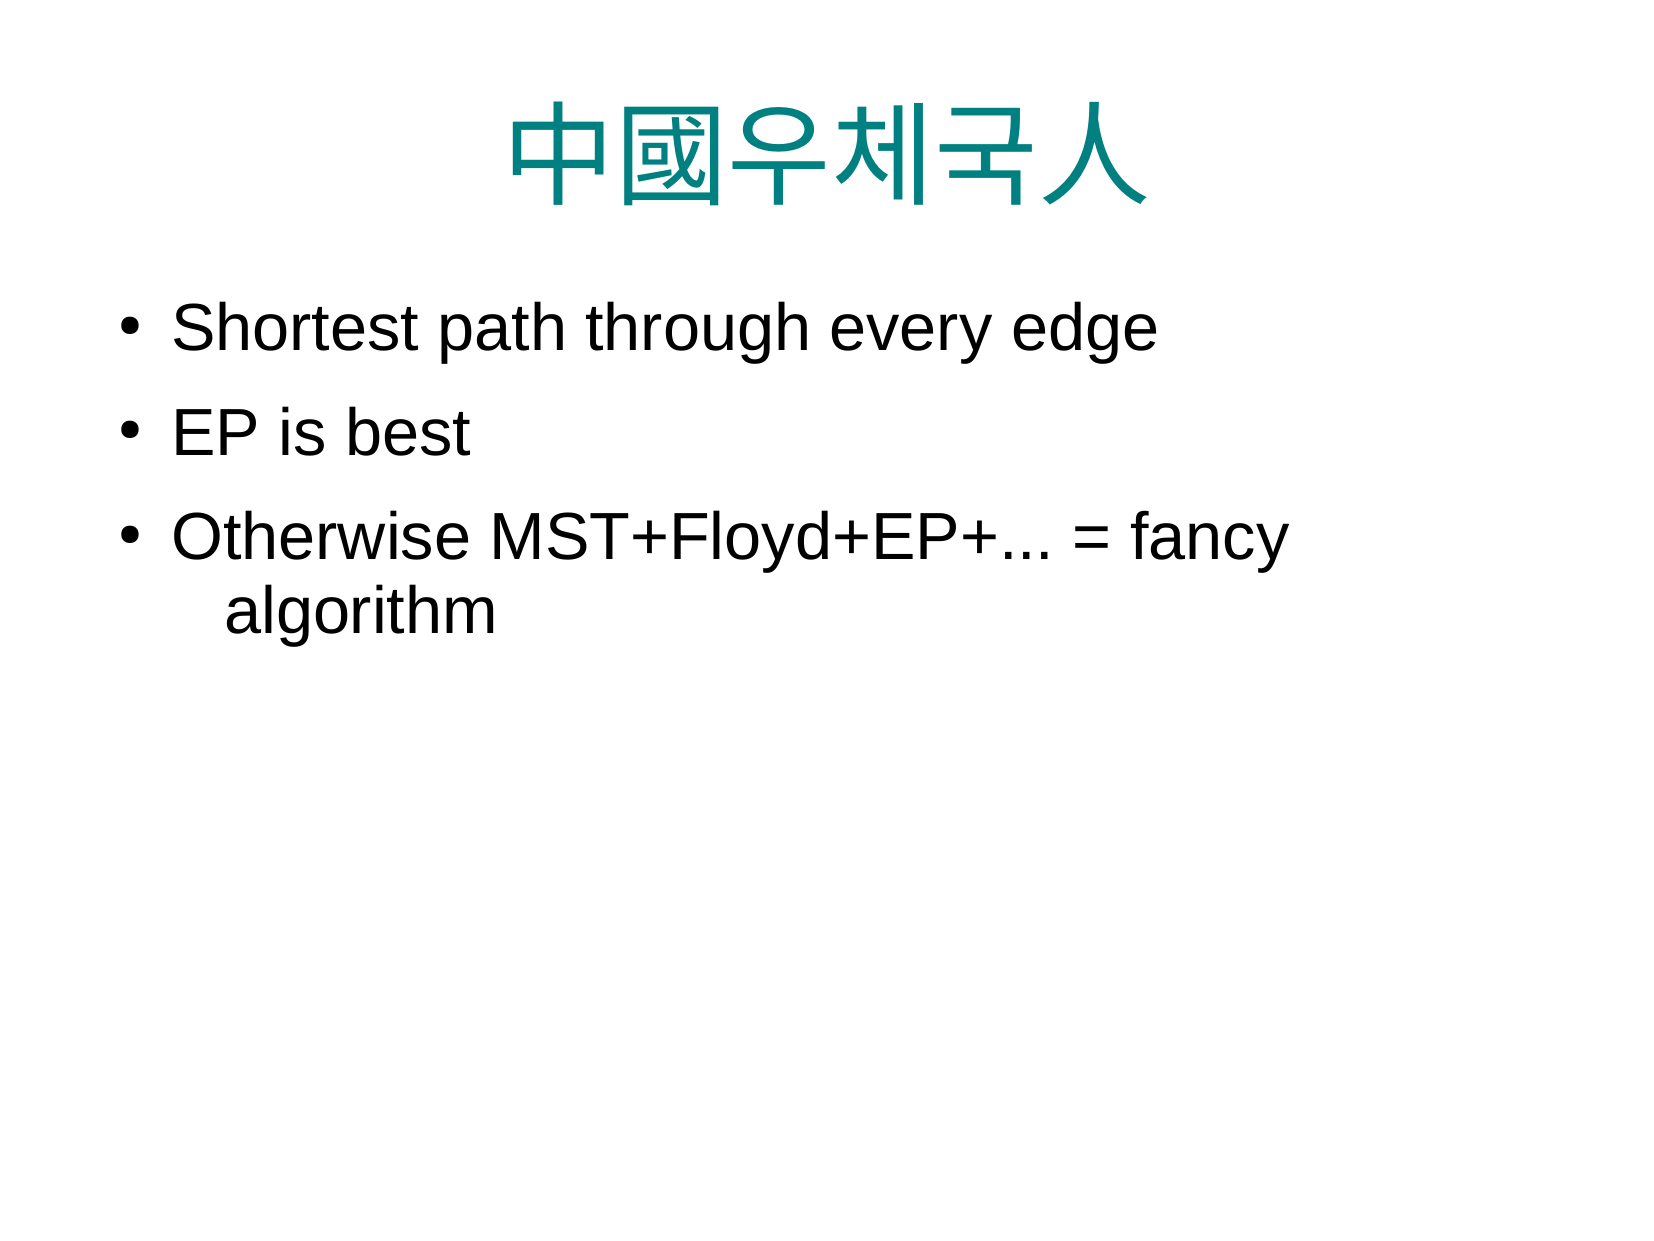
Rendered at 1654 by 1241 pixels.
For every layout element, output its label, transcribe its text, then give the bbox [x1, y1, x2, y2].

list Shortest path through every edge EP is best Otherwise MST+Floyd+EP+... = fancy algorithm [82, 290, 1571, 600]
title 中國우체국人 [82, 49, 1571, 257]
